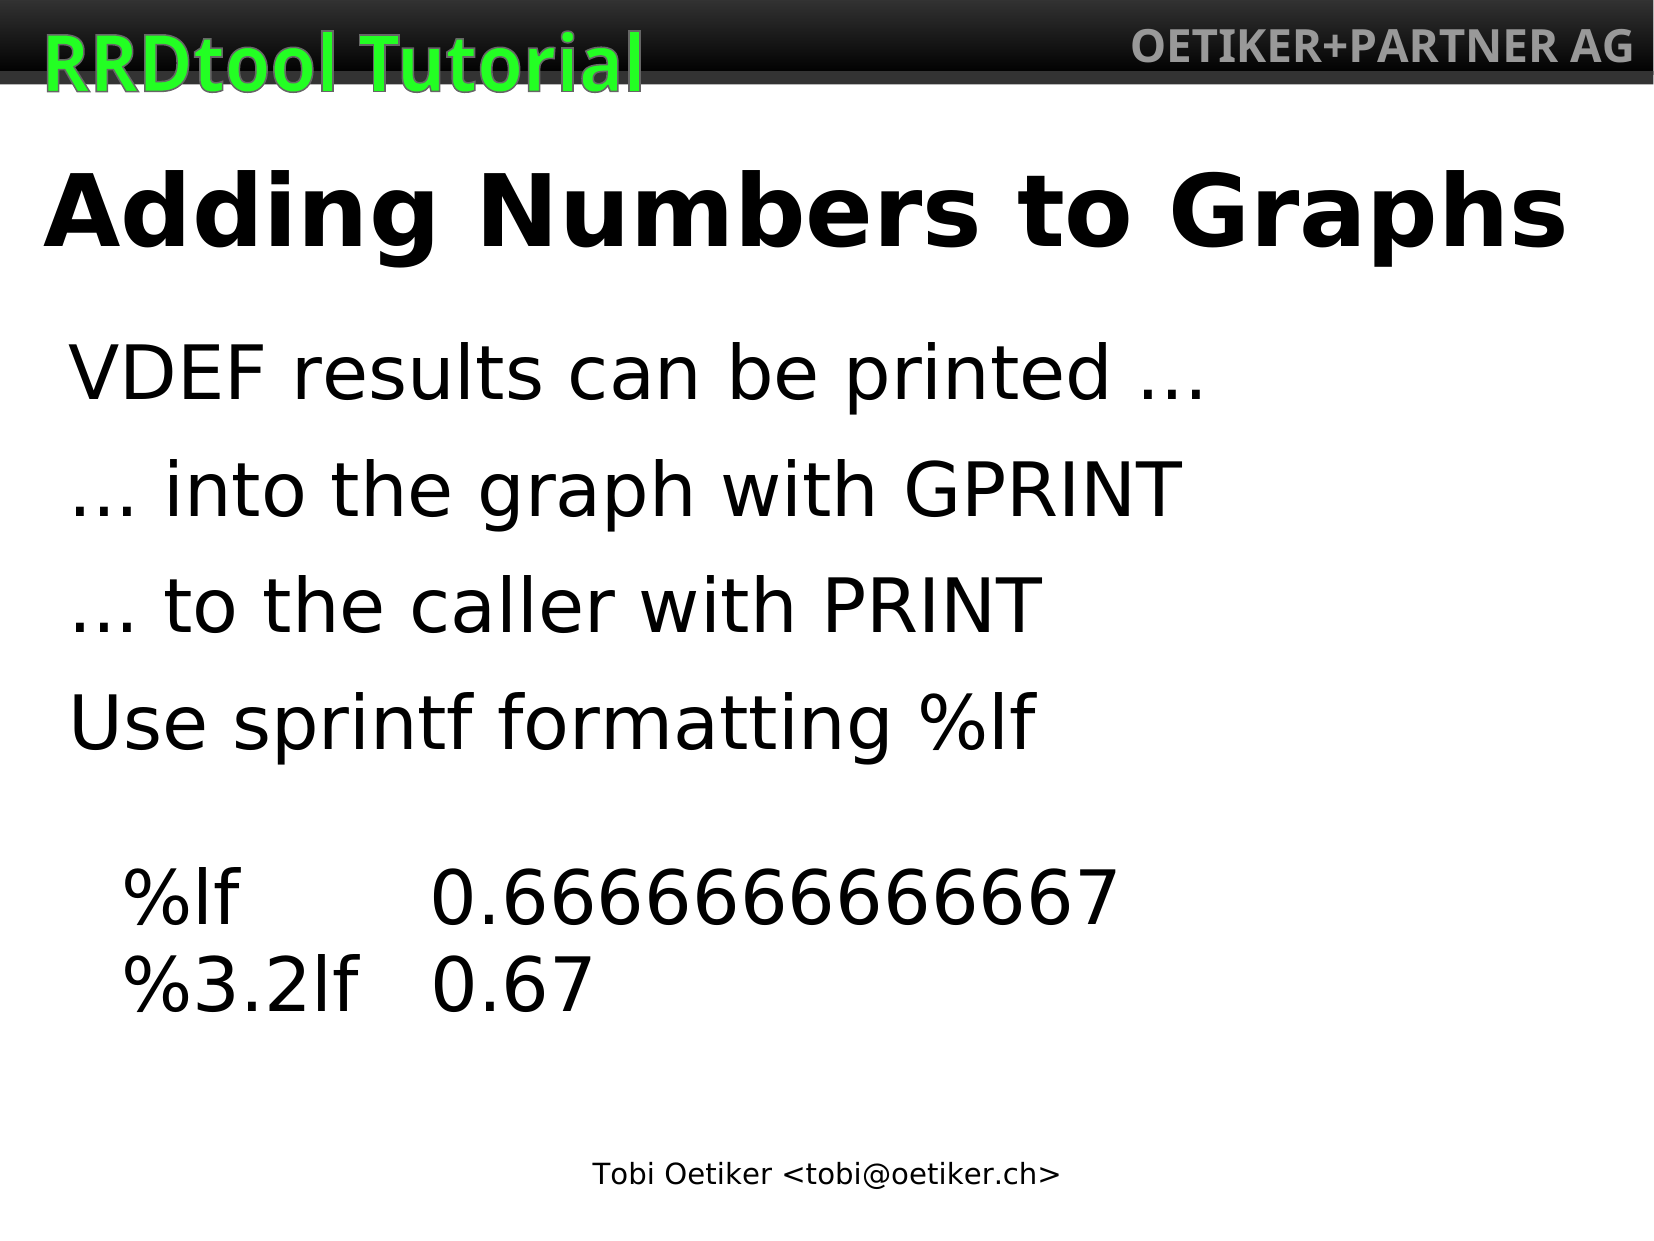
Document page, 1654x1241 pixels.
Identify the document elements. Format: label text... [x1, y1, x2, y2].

list VDEF results can be printed ... ... into the graph with GPRINT ... to the caller with PRINT Use sprintf formatting %lf %lf 0.6666666666667 %3.2lf 0.67 [50, 329, 1571, 1099]
title Adding Numbers to Graphs [43, 137, 1582, 287]
